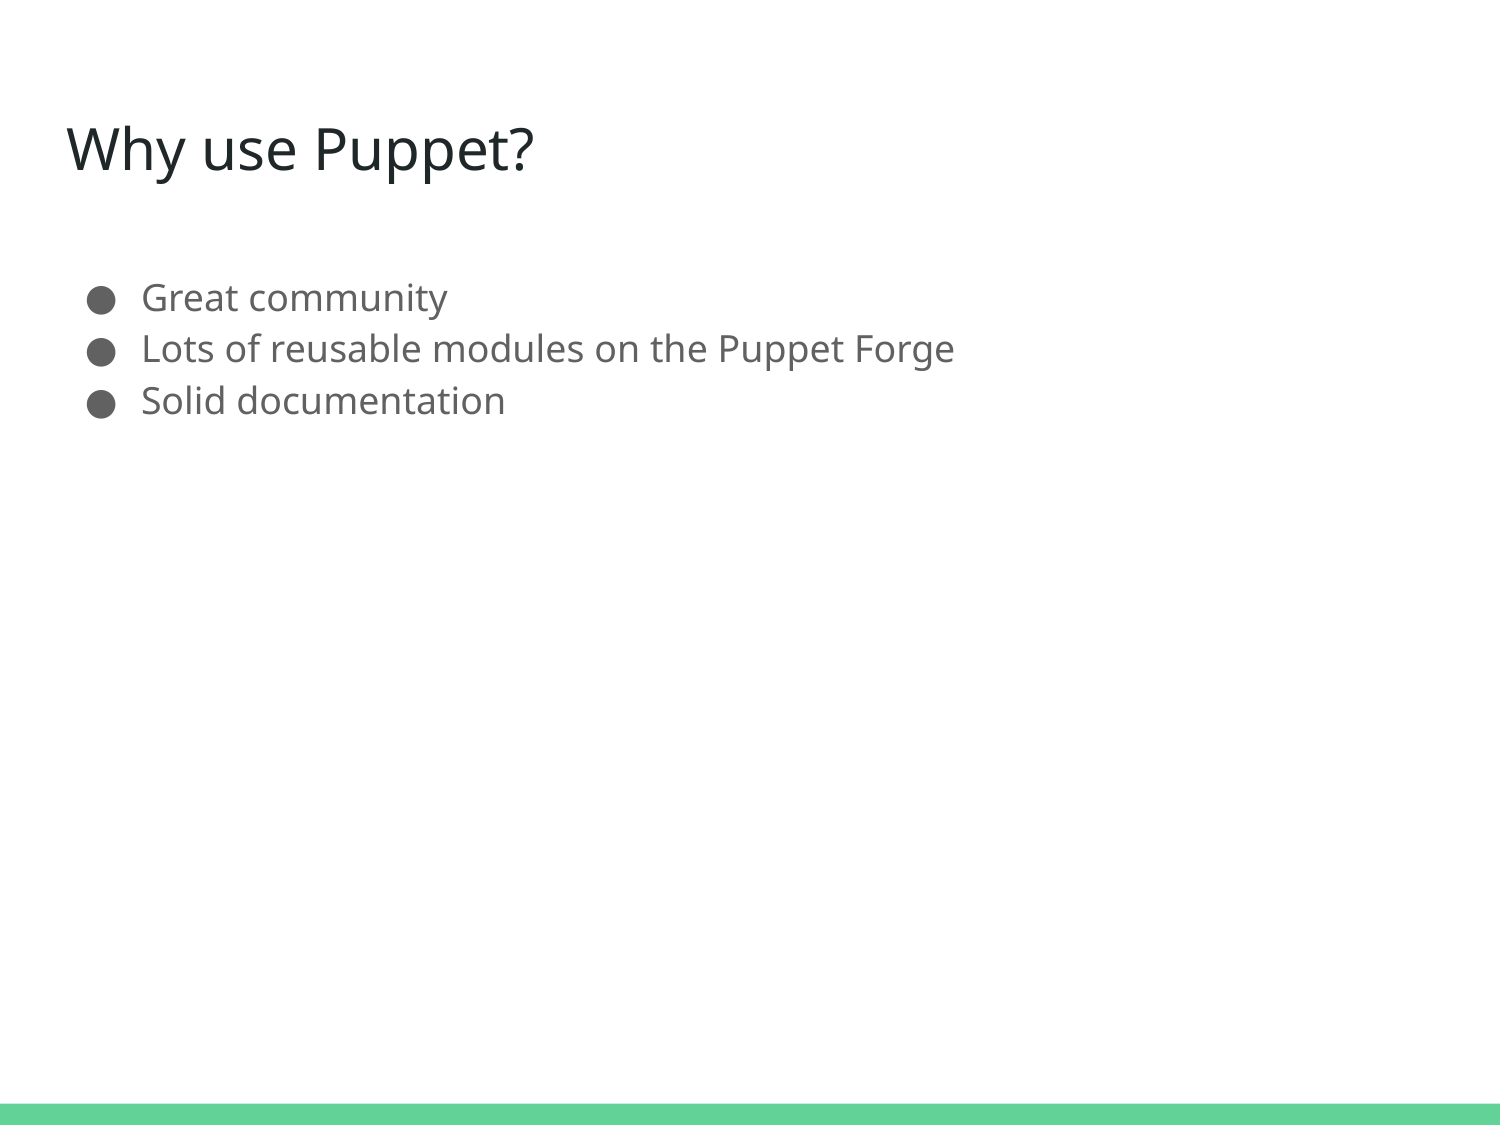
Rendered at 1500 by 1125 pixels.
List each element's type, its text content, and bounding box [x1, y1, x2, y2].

title Why use Puppet? [51, 97, 1449, 223]
list Great community Lots of reusable modules on the Puppet Forge Solid documentation [51, 252, 1449, 1000]
